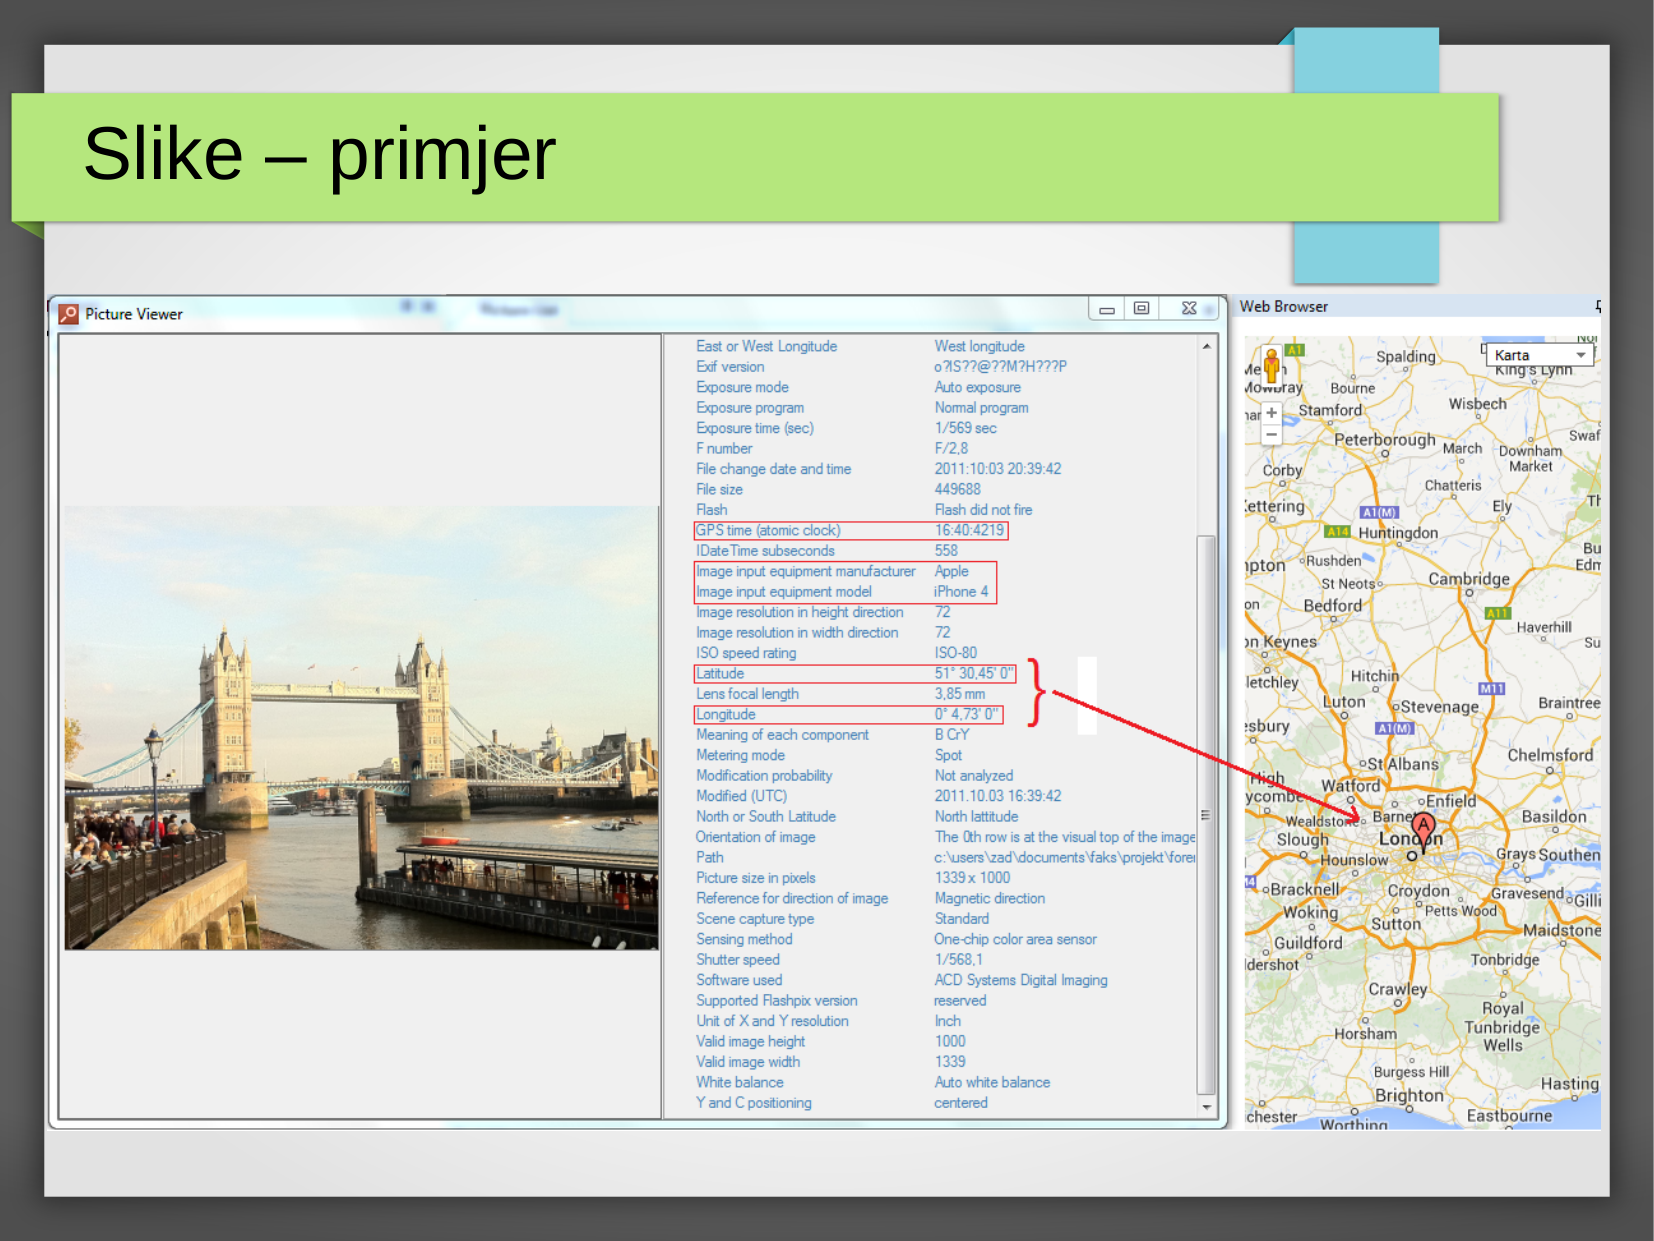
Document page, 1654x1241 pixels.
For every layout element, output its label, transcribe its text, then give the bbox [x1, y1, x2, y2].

title Slike – primjer [82, 94, 1264, 213]
picture [0, 0, 1654, 1241]
